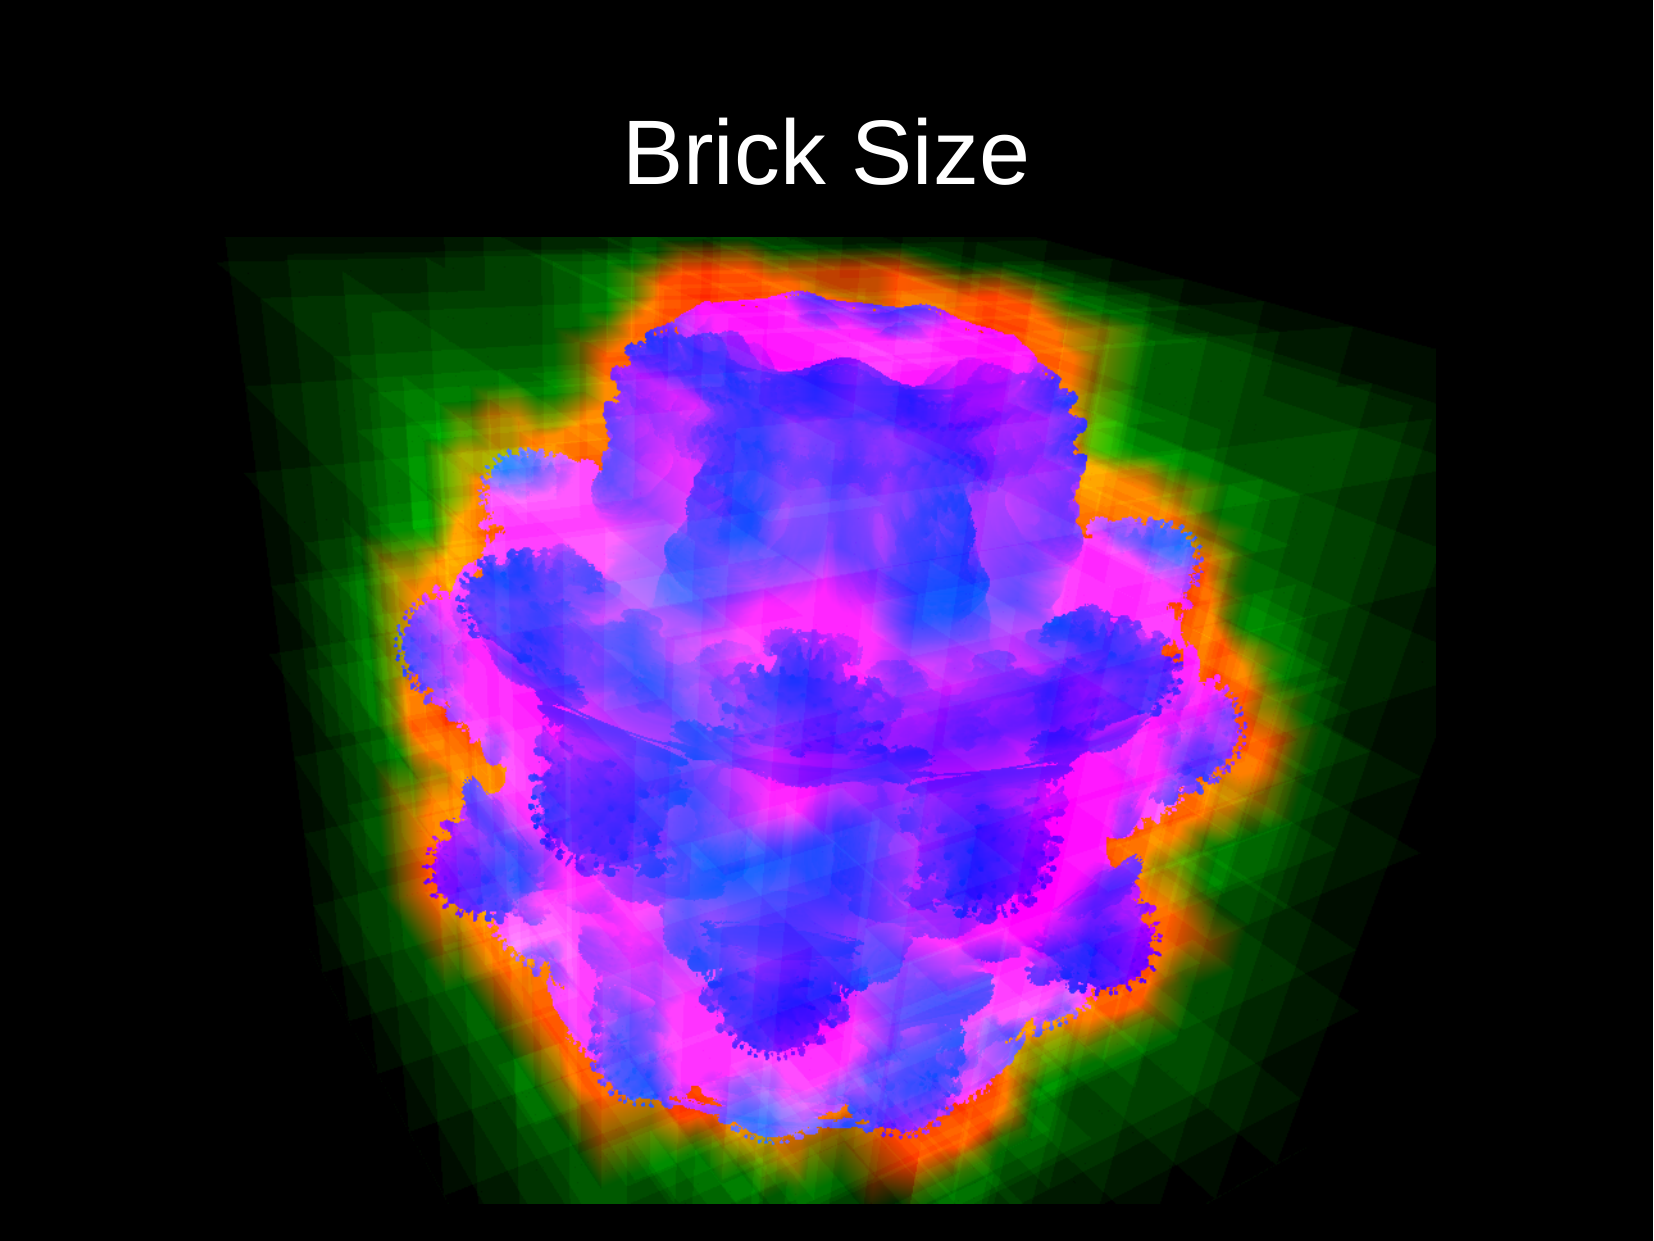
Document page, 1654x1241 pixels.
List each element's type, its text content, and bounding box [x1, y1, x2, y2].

picture [217, 237, 1436, 1204]
title Brick Size [82, 49, 1571, 257]
